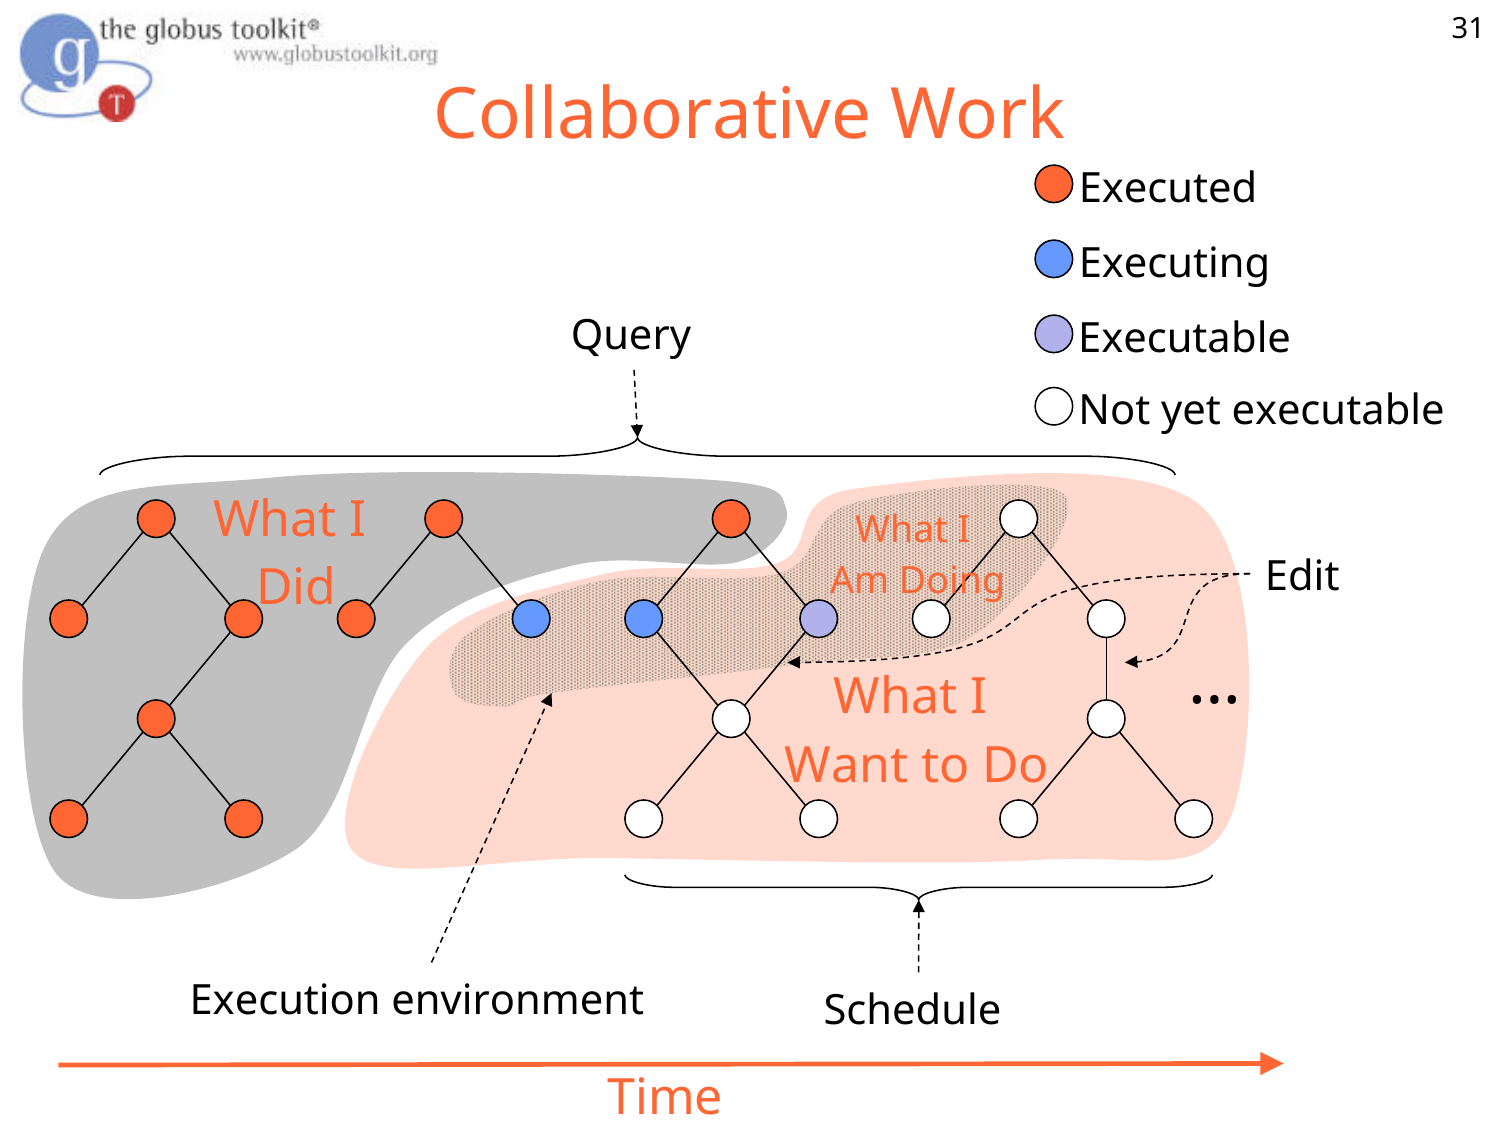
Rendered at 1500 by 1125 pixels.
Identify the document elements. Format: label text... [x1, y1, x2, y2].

text_box [1035, 165, 1063, 203]
text_box … [1172, 624, 1258, 732]
text_box Executable [1063, 299, 1321, 372]
text_box Not yet executable [1063, 372, 1488, 445]
text_box Query [556, 297, 713, 370]
text_box [345, 473, 1248, 869]
picture [17, 12, 438, 122]
text_box What I Want to Do [759, 652, 1075, 805]
text_box Execution environment [174, 962, 689, 1035]
text_box [22, 472, 788, 900]
text_box Time [585, 1053, 739, 1125]
text_box Executed [1063, 149, 1286, 223]
text_box Edit [1249, 537, 1360, 610]
text_box Executing [1063, 224, 1299, 298]
text_box Schedule [808, 972, 1029, 1045]
text_box What I Am Doing [810, 494, 1025, 613]
text_box What I Did [188, 474, 405, 627]
text_box [1035, 240, 1063, 278]
text_box [1035, 315, 1063, 353]
title Collaborative Work [112, 42, 1388, 168]
